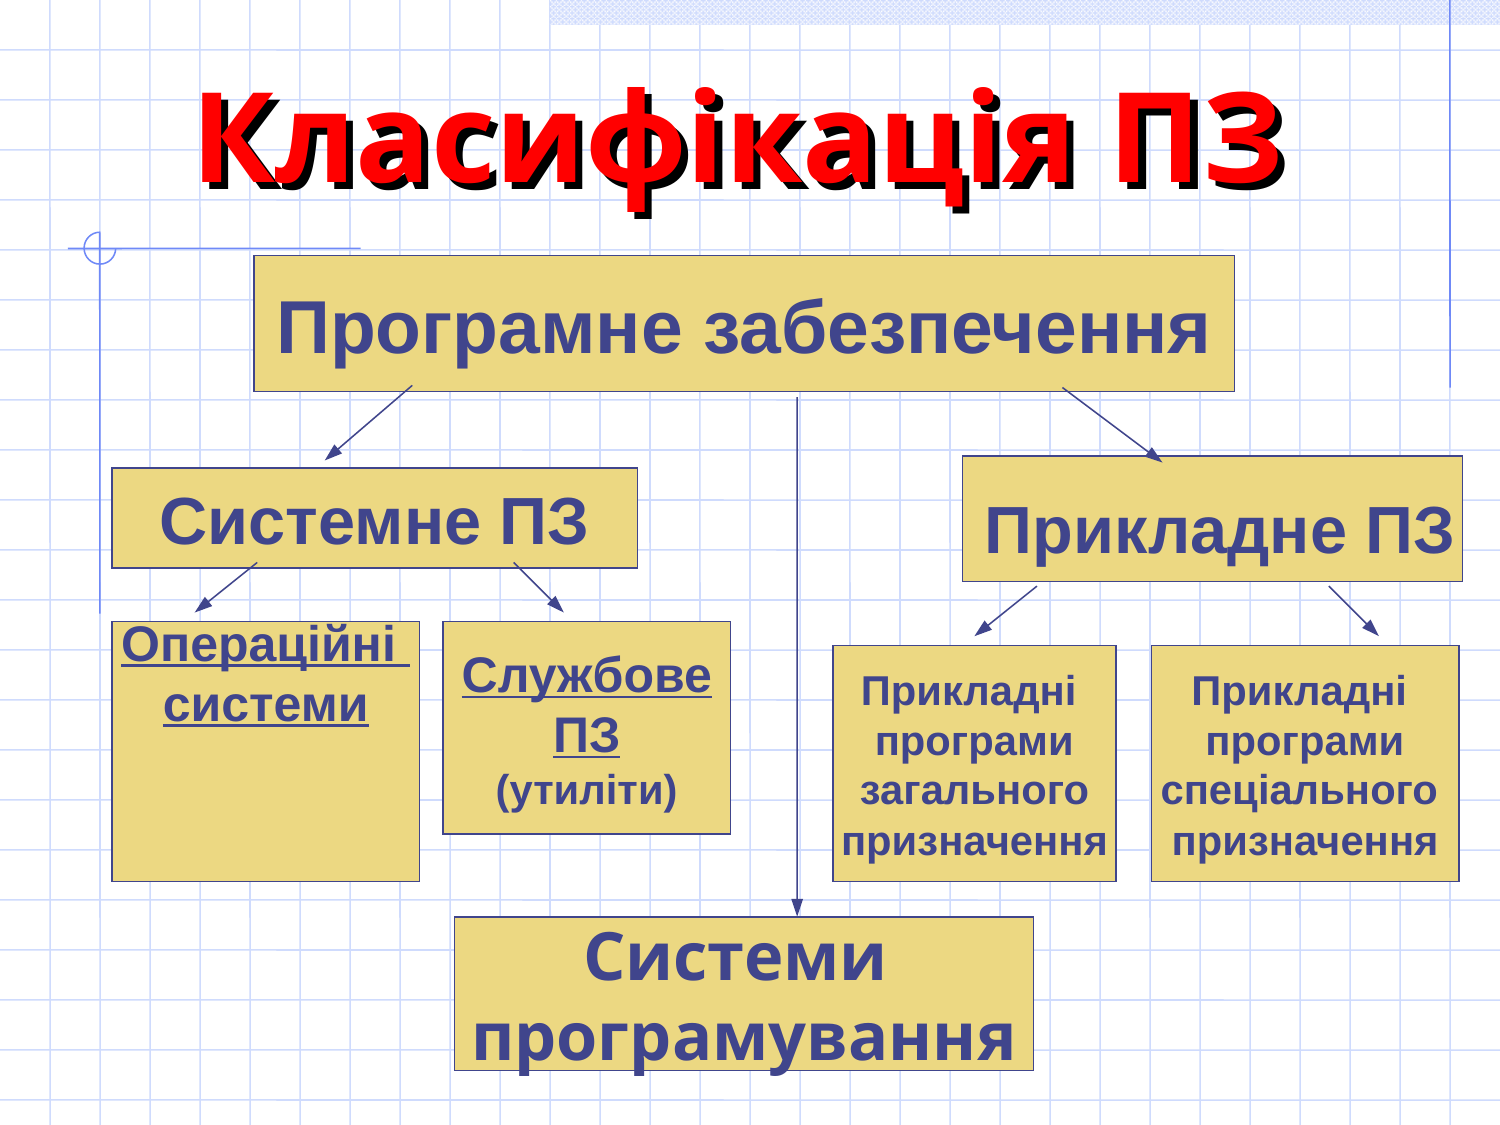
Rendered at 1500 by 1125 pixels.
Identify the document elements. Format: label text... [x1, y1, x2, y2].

text_box Операційні системи [112, 622, 419, 882]
text_box [962, 576, 1463, 581]
text_box Прикладні програми загального призначення [833, 645, 1116, 882]
text_box Програмне забезпечення [254, 255, 1234, 391]
text_box Системне ПЗ [112, 468, 637, 568]
title Класифікація ПЗ [99, 50, 1375, 185]
text_box [962, 456, 1463, 479]
text_box Системи програмування [455, 917, 1034, 1070]
text_box Службове ПЗ (утиліти) [443, 622, 731, 834]
text_box Прикладні програми спеціального призначення [1152, 645, 1459, 882]
text_box Прикладне ПЗ [925, 479, 1474, 576]
